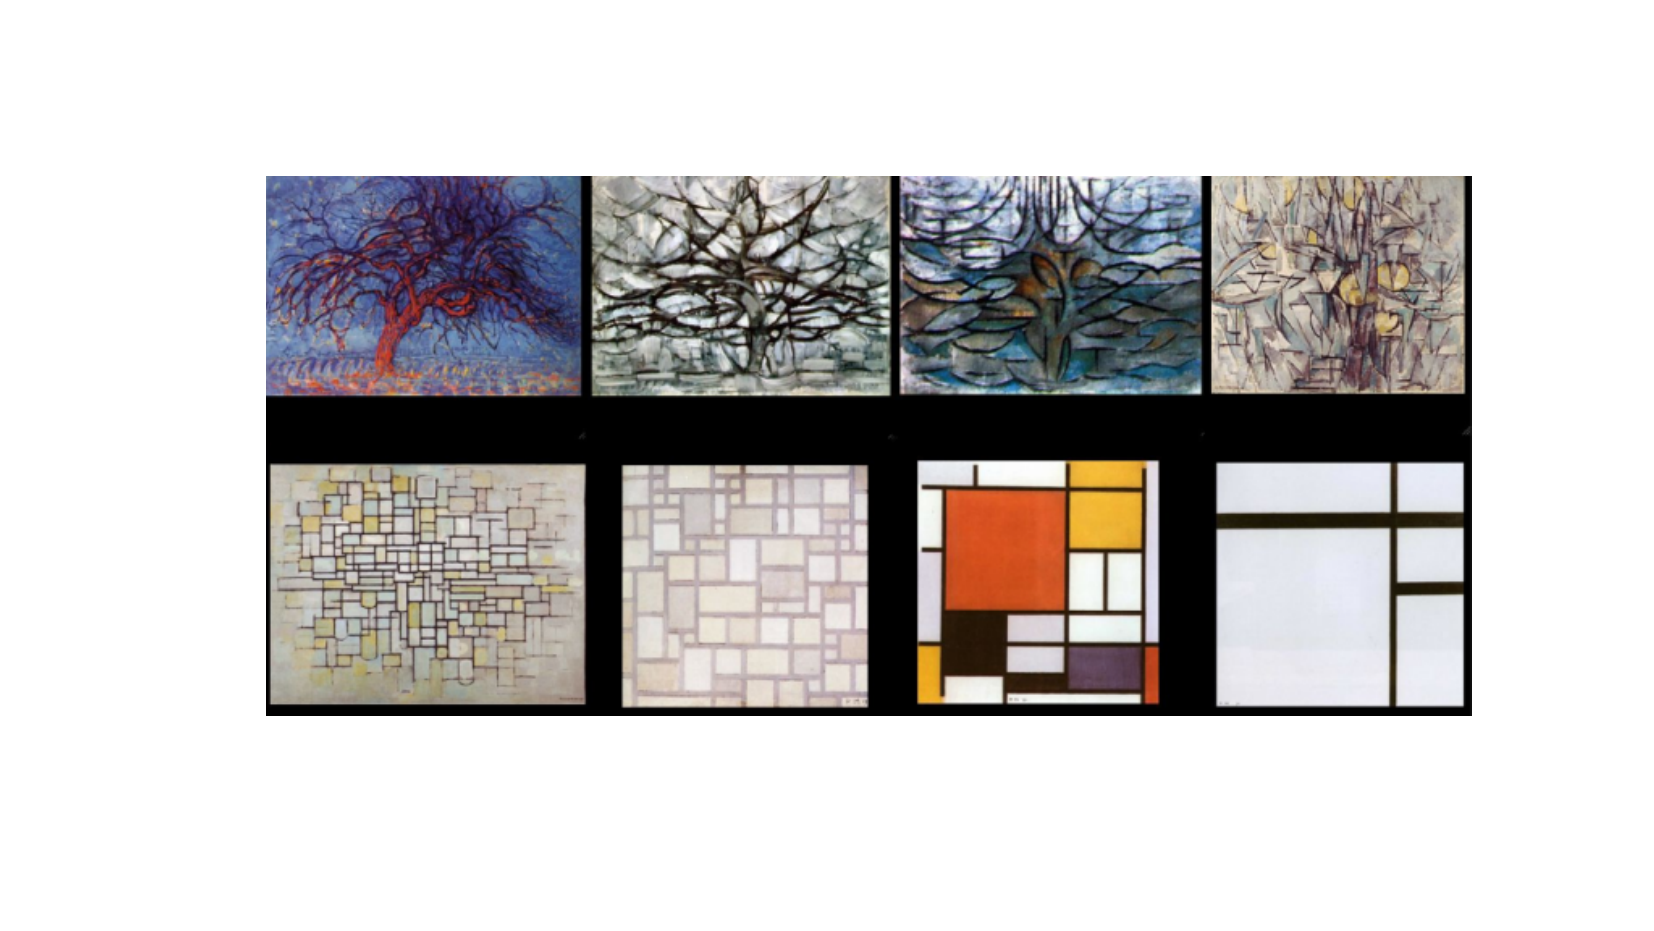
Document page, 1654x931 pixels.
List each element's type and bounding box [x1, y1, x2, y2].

picture [266, 176, 1472, 716]
